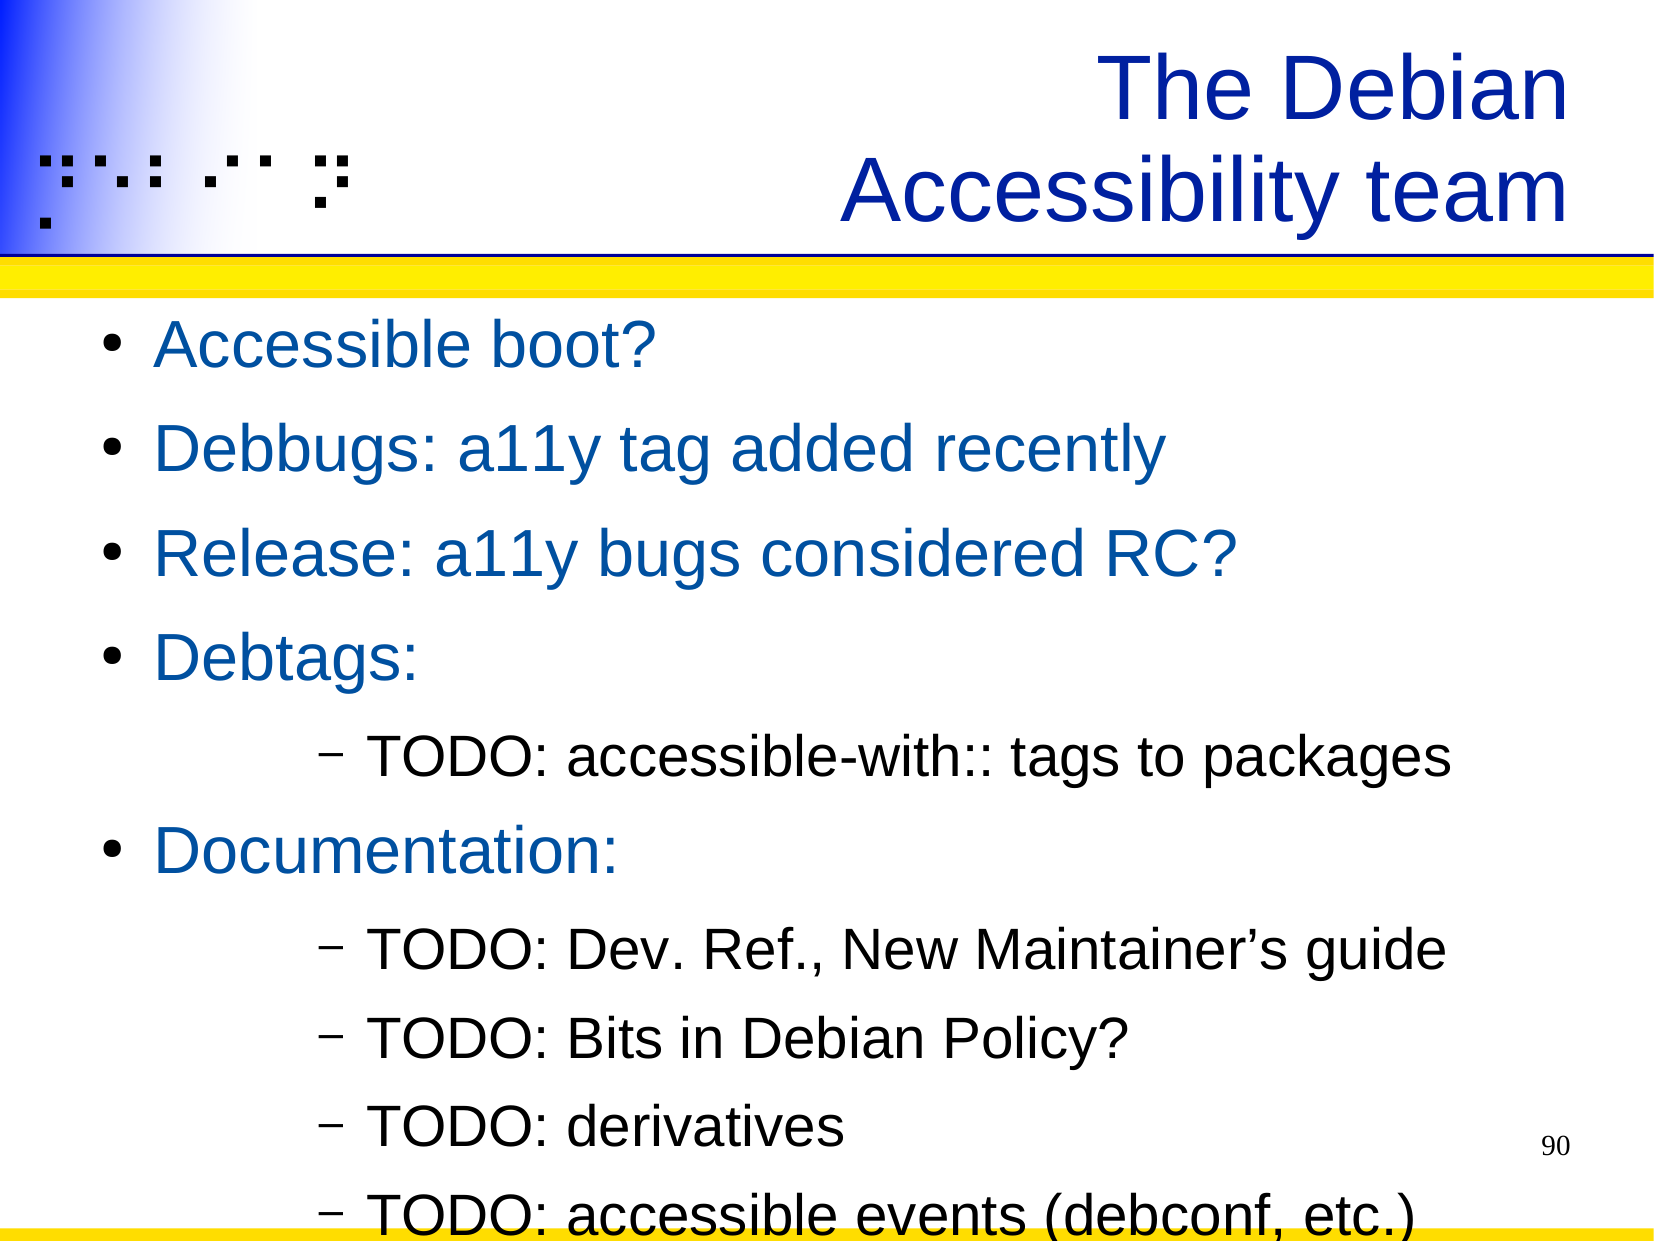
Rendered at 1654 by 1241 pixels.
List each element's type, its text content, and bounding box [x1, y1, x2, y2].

title The Debian Accessibility team [372, 36, 1571, 242]
list Accessible boot? Debbugs: a11y tag added recently Release: a11y bugs considered RC? Debtags: TODO: accessible-with:: tags to packages Documentation: TODO: Dev. Ref., New Maintainer’s guide TODO: Bits in Debian Policy? TODO: derivatives TODO: accessible events (debconf, etc.) [82, 307, 1571, 1241]
